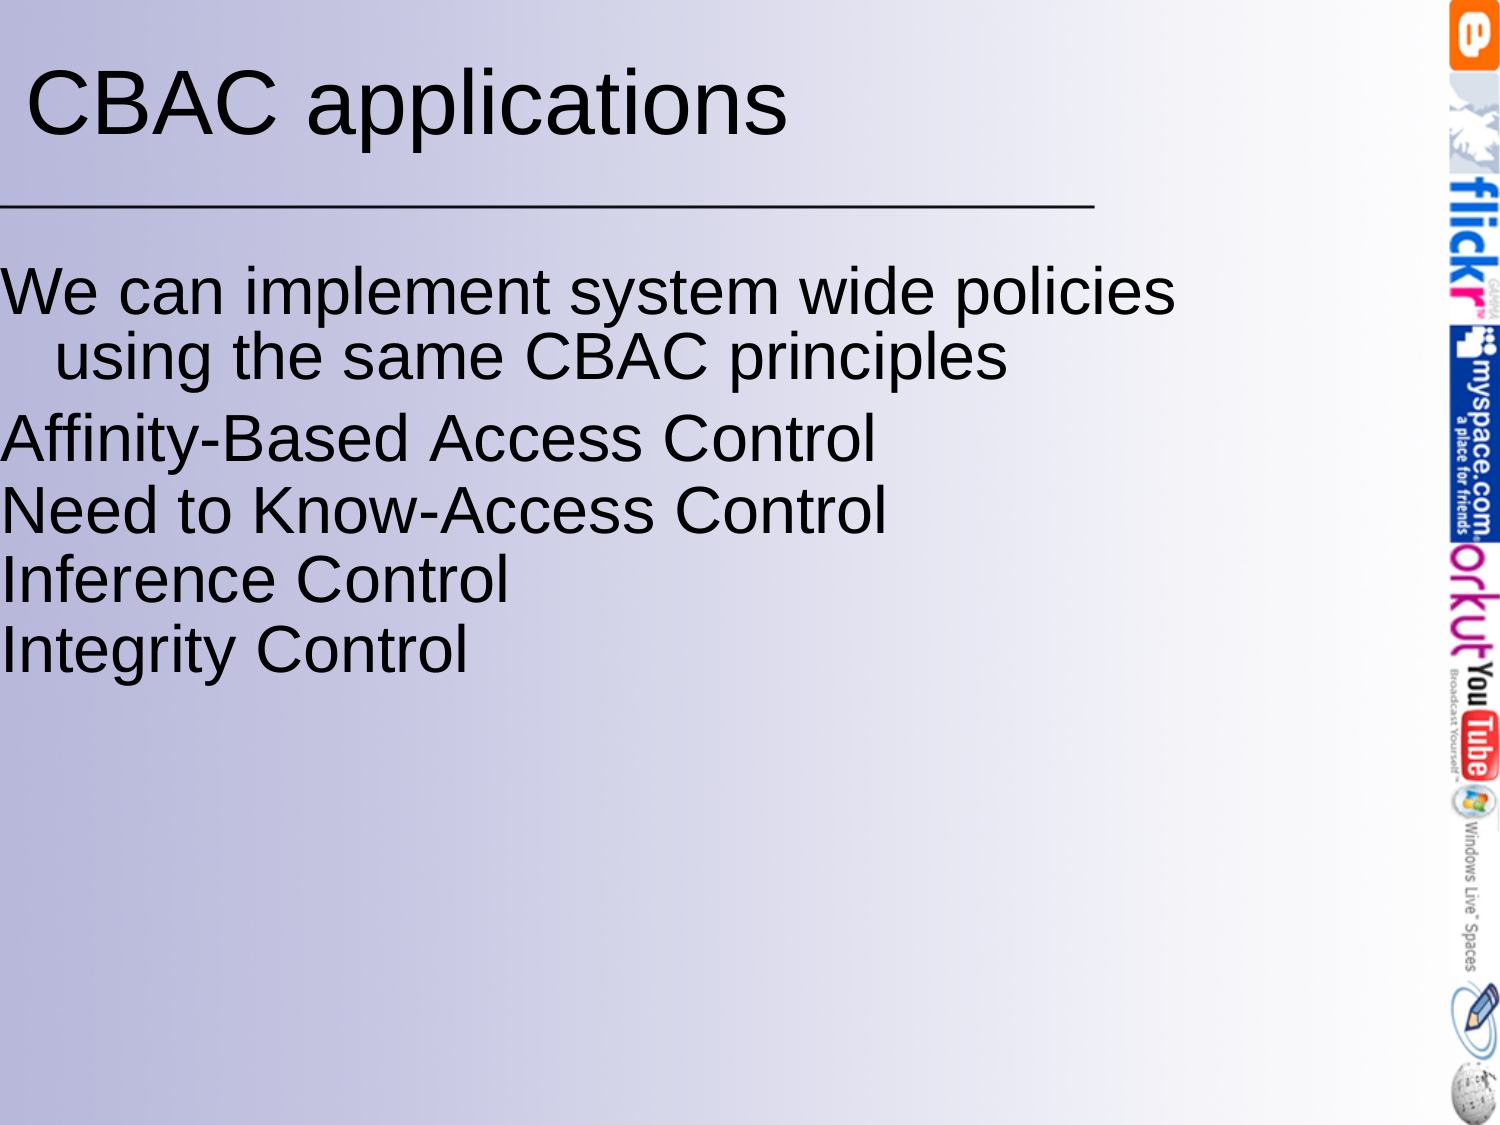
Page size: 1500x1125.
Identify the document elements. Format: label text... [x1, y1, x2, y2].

list We can implement system wide policies using the same CBAC principles Affinity-Based Access Control Need to Know-Access Control Inference Control Integrity Control [0, 262, 1349, 991]
title CBAC applications [0, 44, 1349, 180]
picture [0, 0, 1500, 1125]
